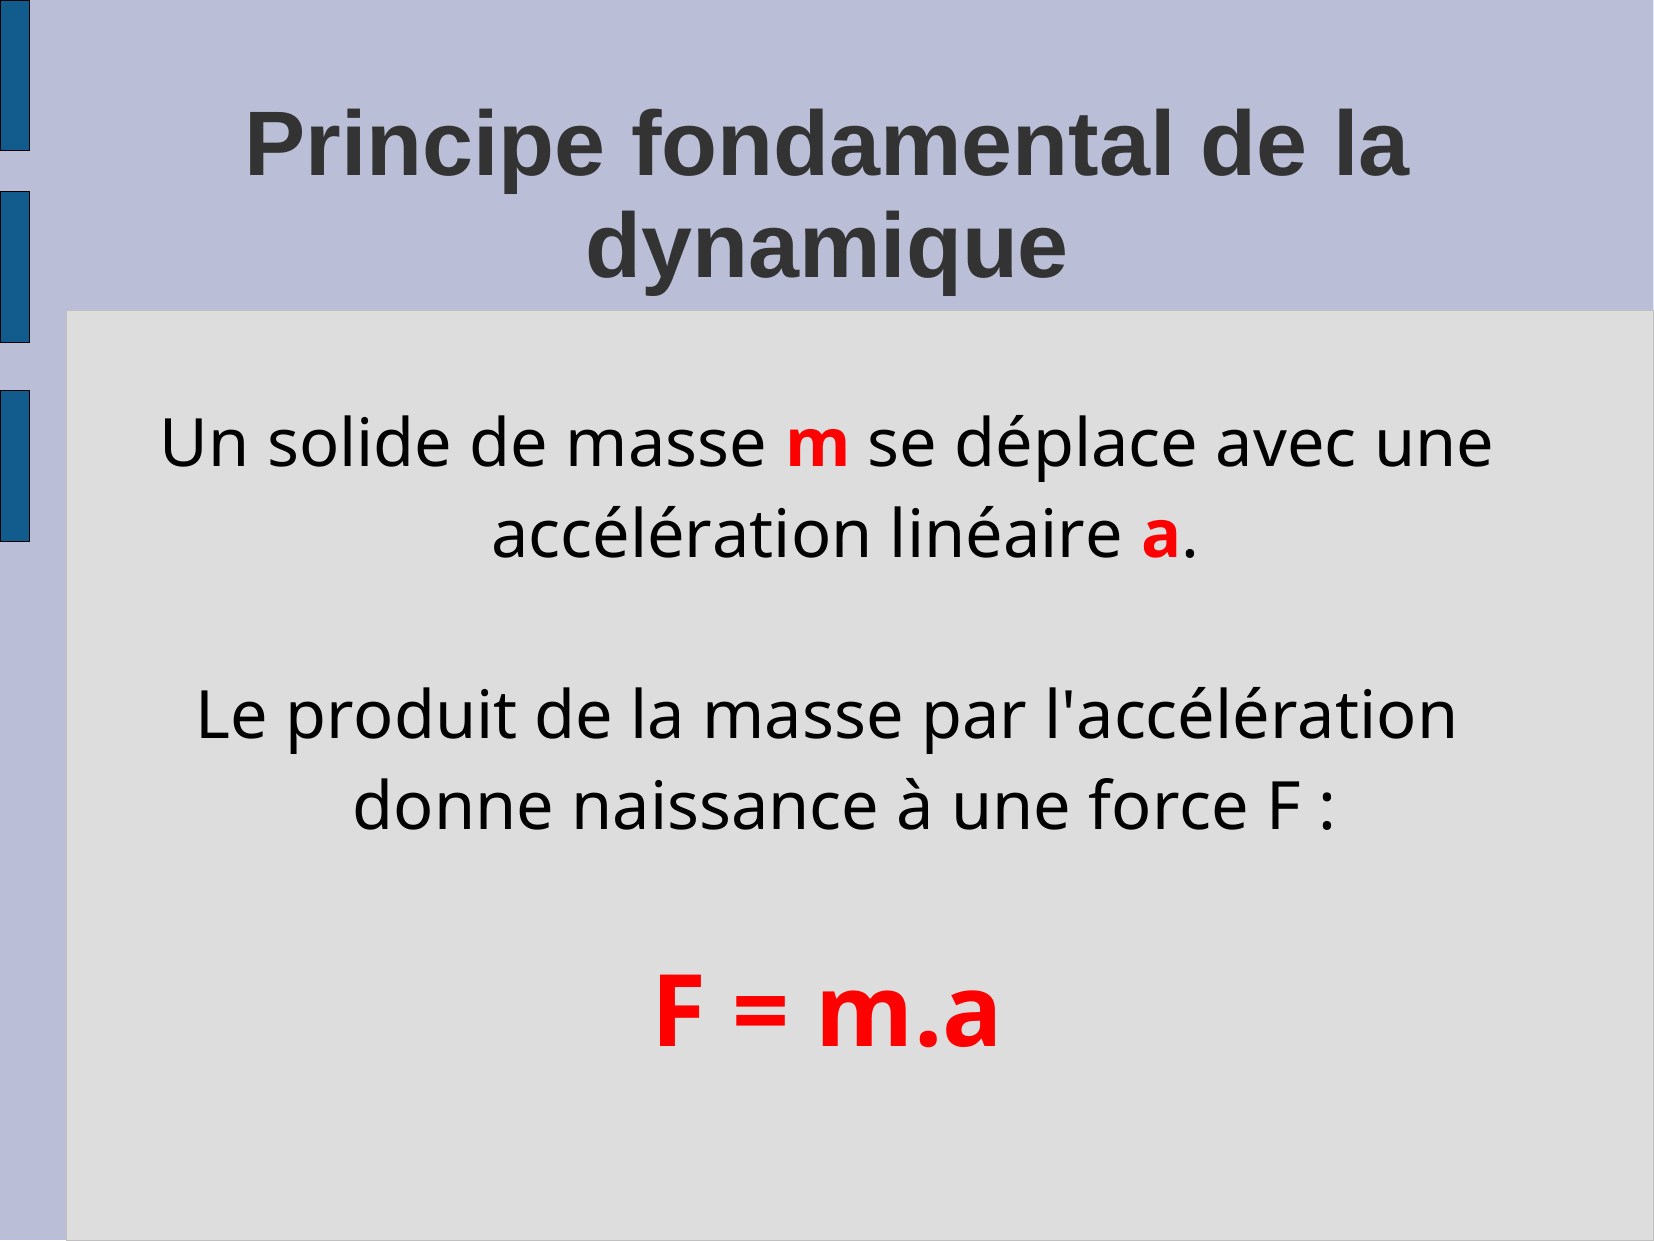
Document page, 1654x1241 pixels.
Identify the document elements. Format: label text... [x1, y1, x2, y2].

title Principe fondamental de la dynamique [121, 92, 1534, 298]
subtitle Un solide de masse m se déplace avec une accélération linéaire a. Le produit de la masse par l'accélération donne naissance à une force F : F = m.a [121, 352, 1534, 1119]
